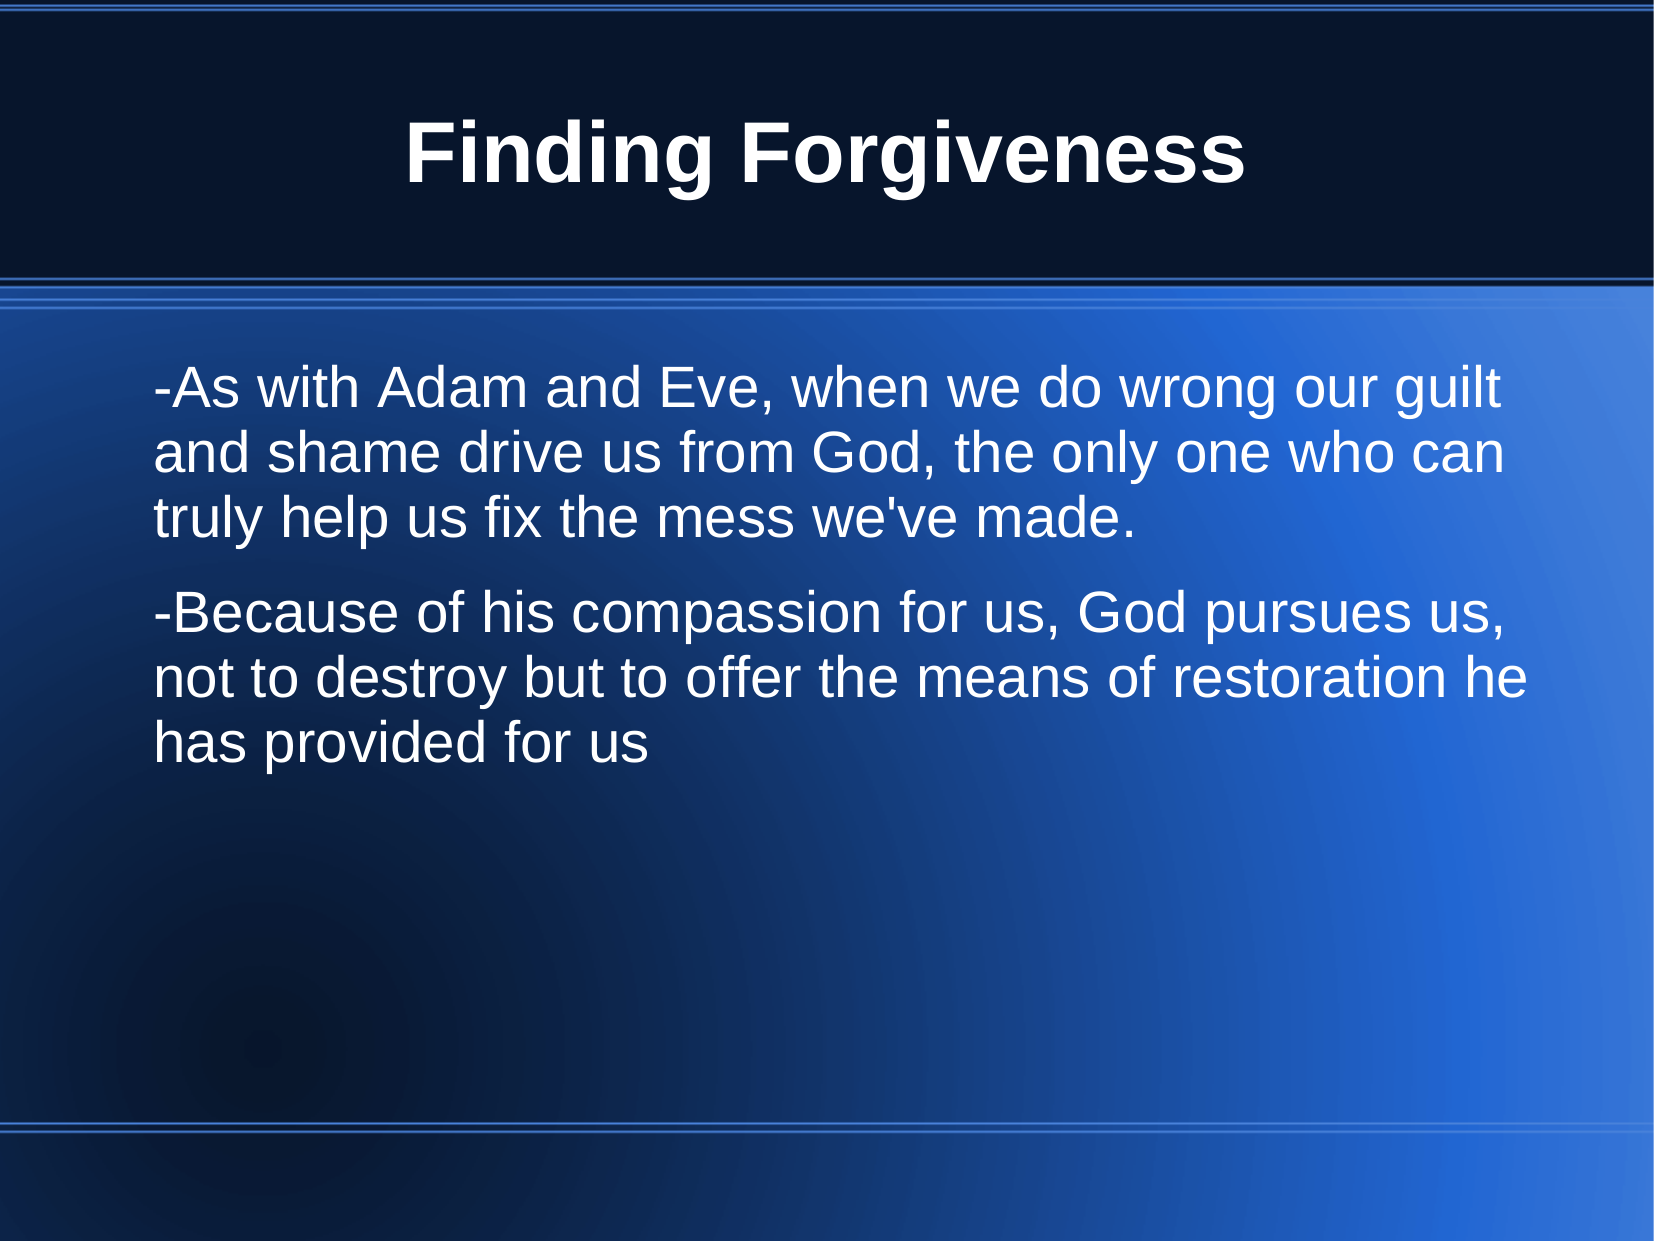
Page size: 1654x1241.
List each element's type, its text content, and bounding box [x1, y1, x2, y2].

title Finding Forgiveness [82, 49, 1571, 257]
picture [0, 0, 1654, 1241]
list -As with Adam and Eve, when we do wrong our guilt and shame drive us from God, the only one who can truly help us fix the mess we've made. -Because of his compassion for us, God pursues us, not to destroy but to offer the means of restoration he has provided for us [82, 355, 1571, 1058]
